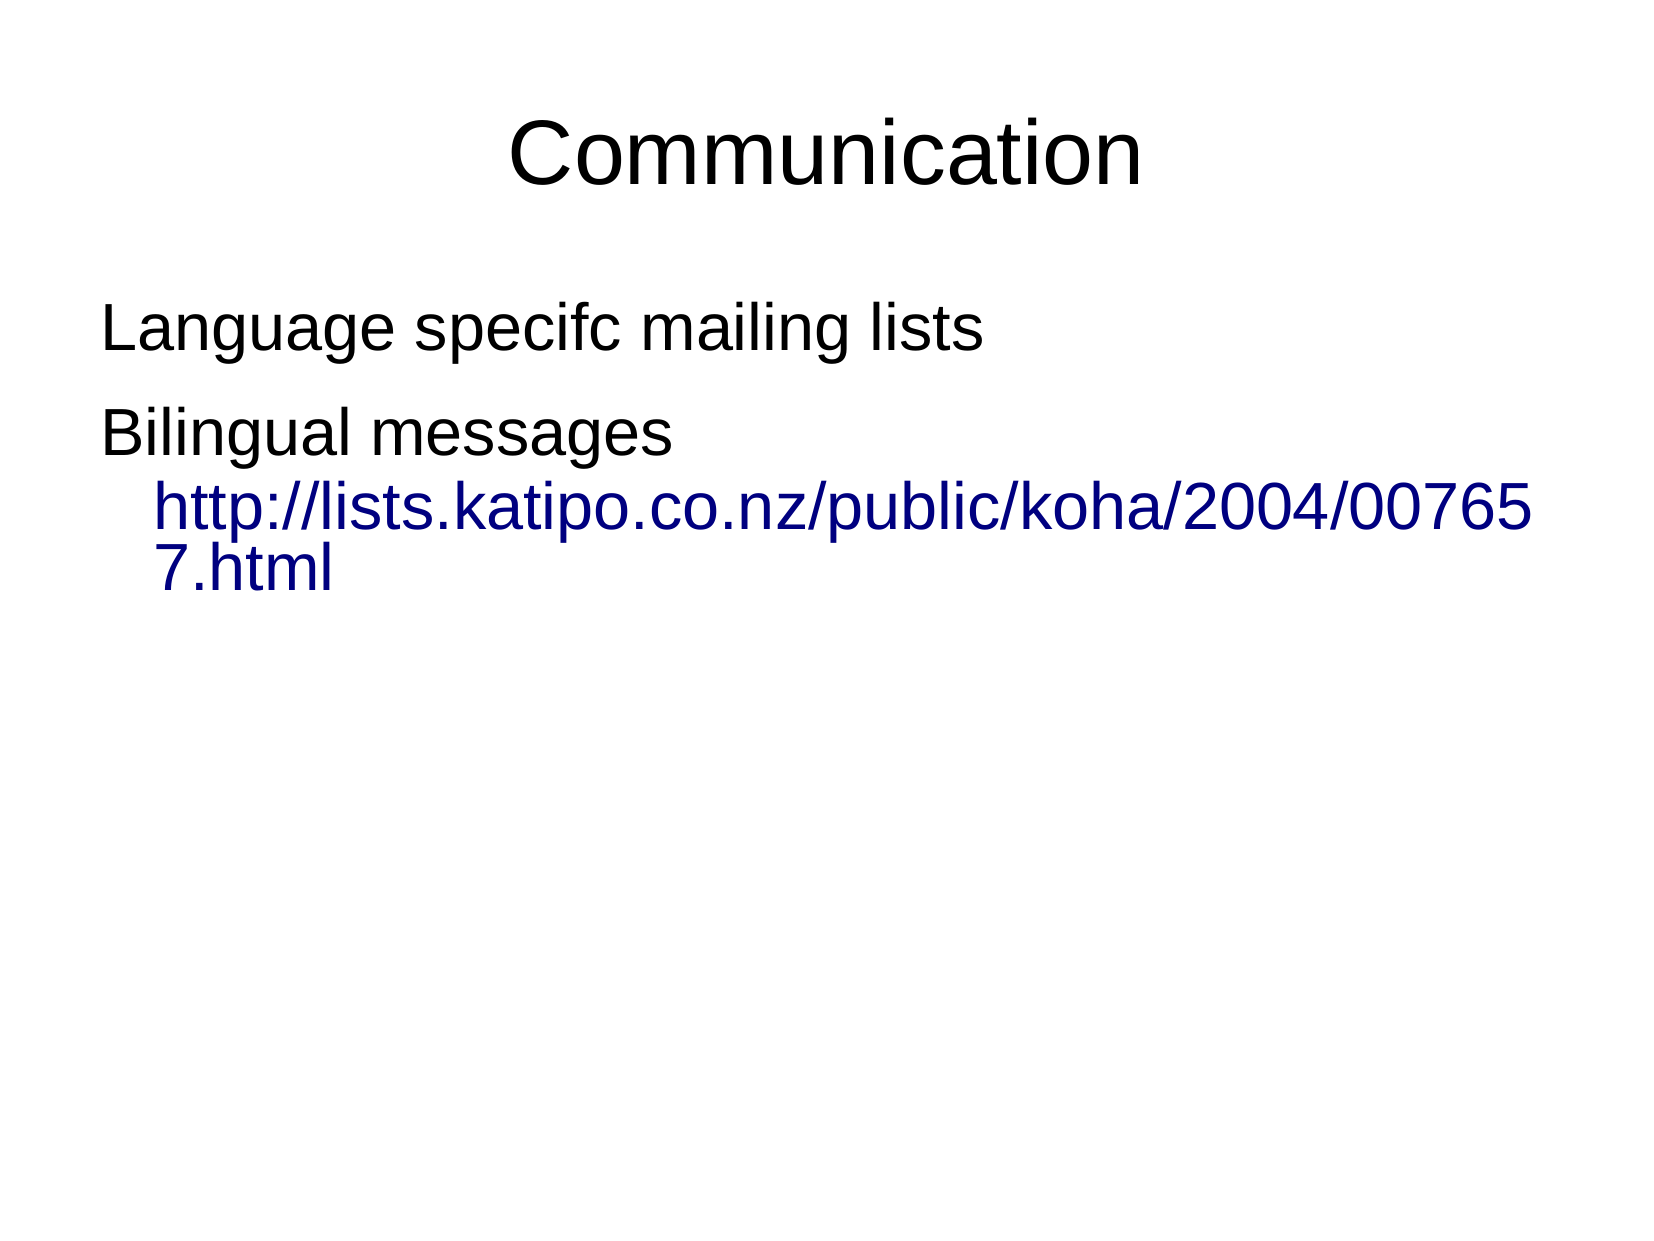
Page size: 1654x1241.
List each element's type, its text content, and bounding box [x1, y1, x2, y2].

title Communication [82, 56, 1571, 250]
list Language specifc mailing lists Bilingual messages http://lists.katipo.co.nz/public/koha/2004/007657.html [82, 290, 1571, 1094]
